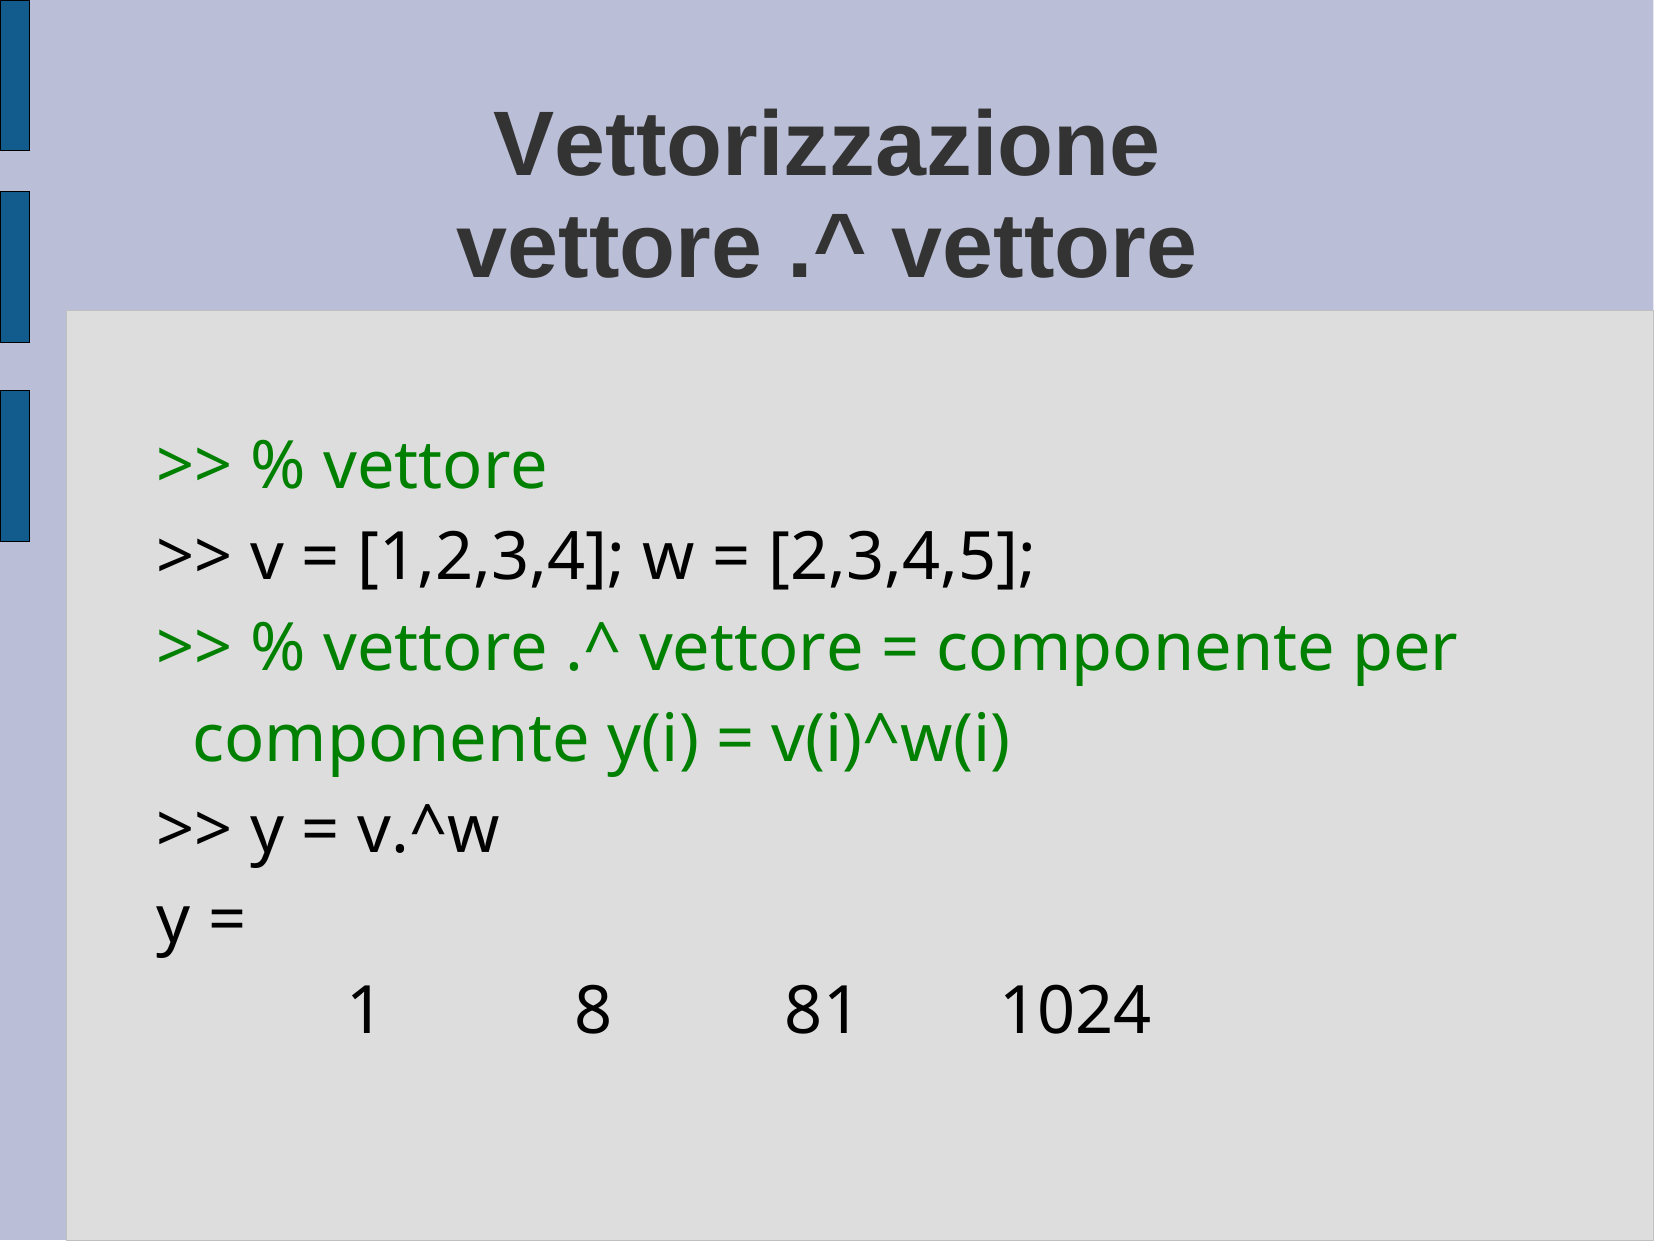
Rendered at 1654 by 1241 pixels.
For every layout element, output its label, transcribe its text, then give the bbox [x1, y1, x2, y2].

subtitle >> % vettore >> v = [1,2,3,4]; w = [2,3,4,5]; >> % vettore .^ vettore = componente per componente y(i) = v(i)^w(i) >> y = v.^w y = 1 8 81 1024 [121, 352, 1534, 1119]
title Vettorizzazione vettore .^ vettore [121, 92, 1534, 298]
